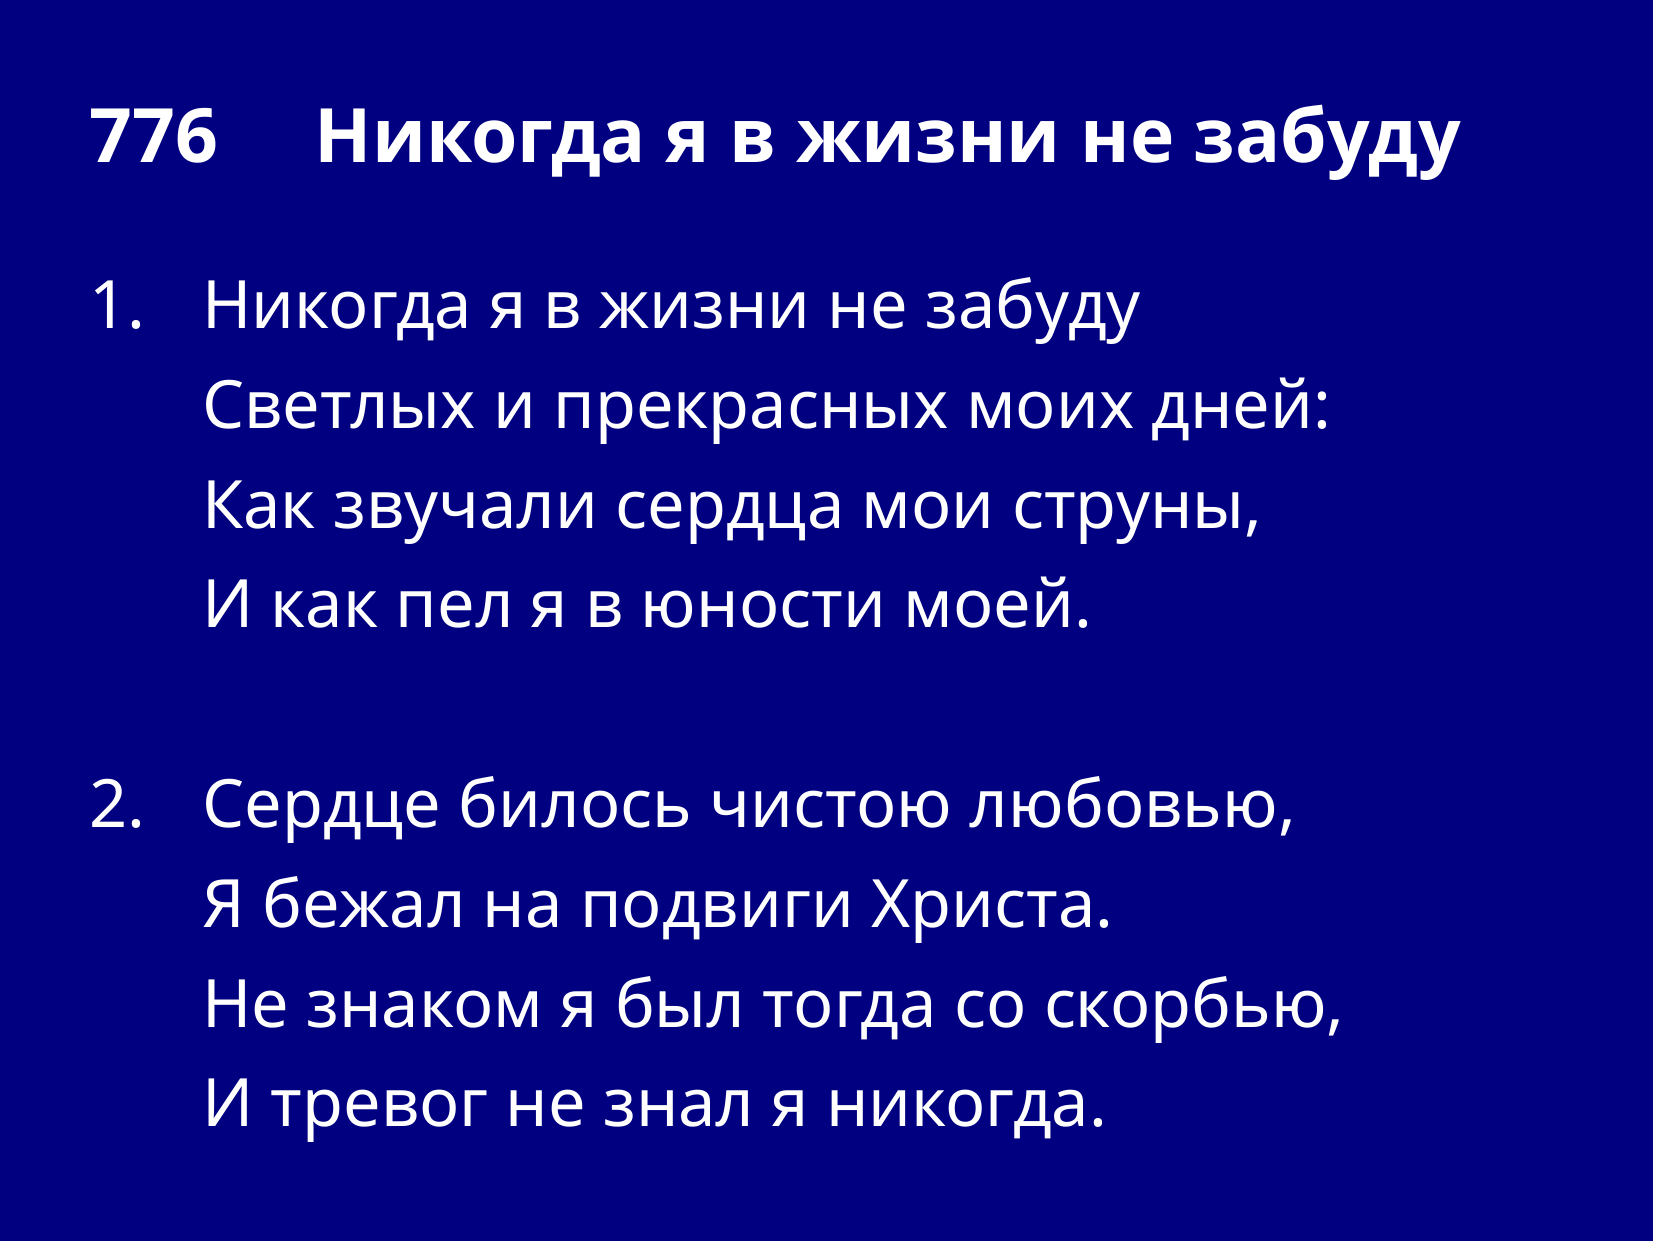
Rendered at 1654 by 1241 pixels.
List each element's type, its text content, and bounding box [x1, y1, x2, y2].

text_box 1. Никогда я в жизни не забуду Светлых и прекрасных моих дней: Как звучали сердца мои струны, И как пел я в юности моей. 2. Сердце билось чистою любовью, Я бежал на подвиги Христа. Не знаком я был тогда со скорбью, И тревог не знал я никогда. [75, 188, 1576, 1163]
text_box 776 Никогда я в жизни не забуду [75, 75, 1653, 188]
